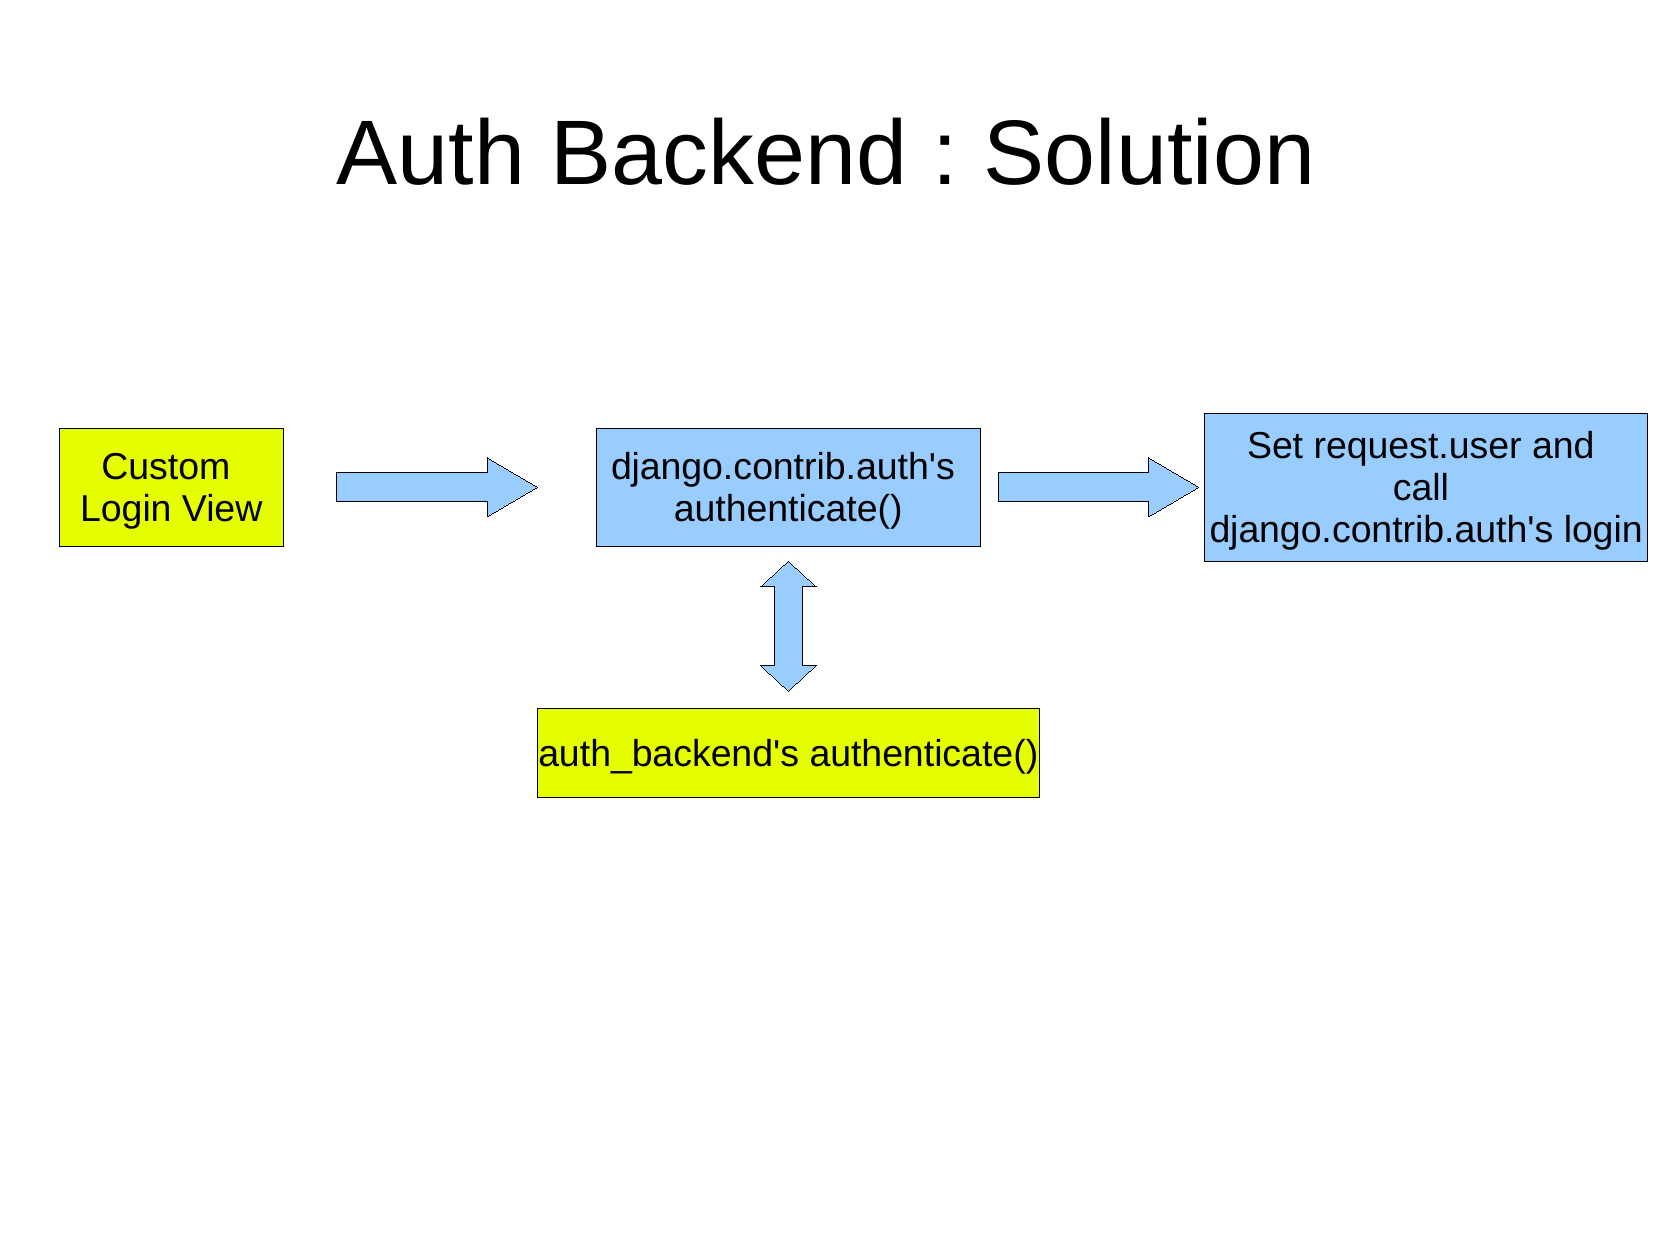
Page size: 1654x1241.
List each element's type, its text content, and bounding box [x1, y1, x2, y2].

text_box [760, 561, 817, 692]
text_box Custom Login View [59, 428, 284, 547]
text_box auth_backend's authenticate() [537, 708, 1040, 798]
text_box [336, 457, 538, 517]
text_box [998, 457, 1199, 517]
text_box Set request.user and call django.contrib.auth's login [1204, 413, 1648, 562]
text_box django.contrib.auth's authenticate() [596, 428, 981, 547]
title Auth Backend : Solution [82, 49, 1571, 257]
